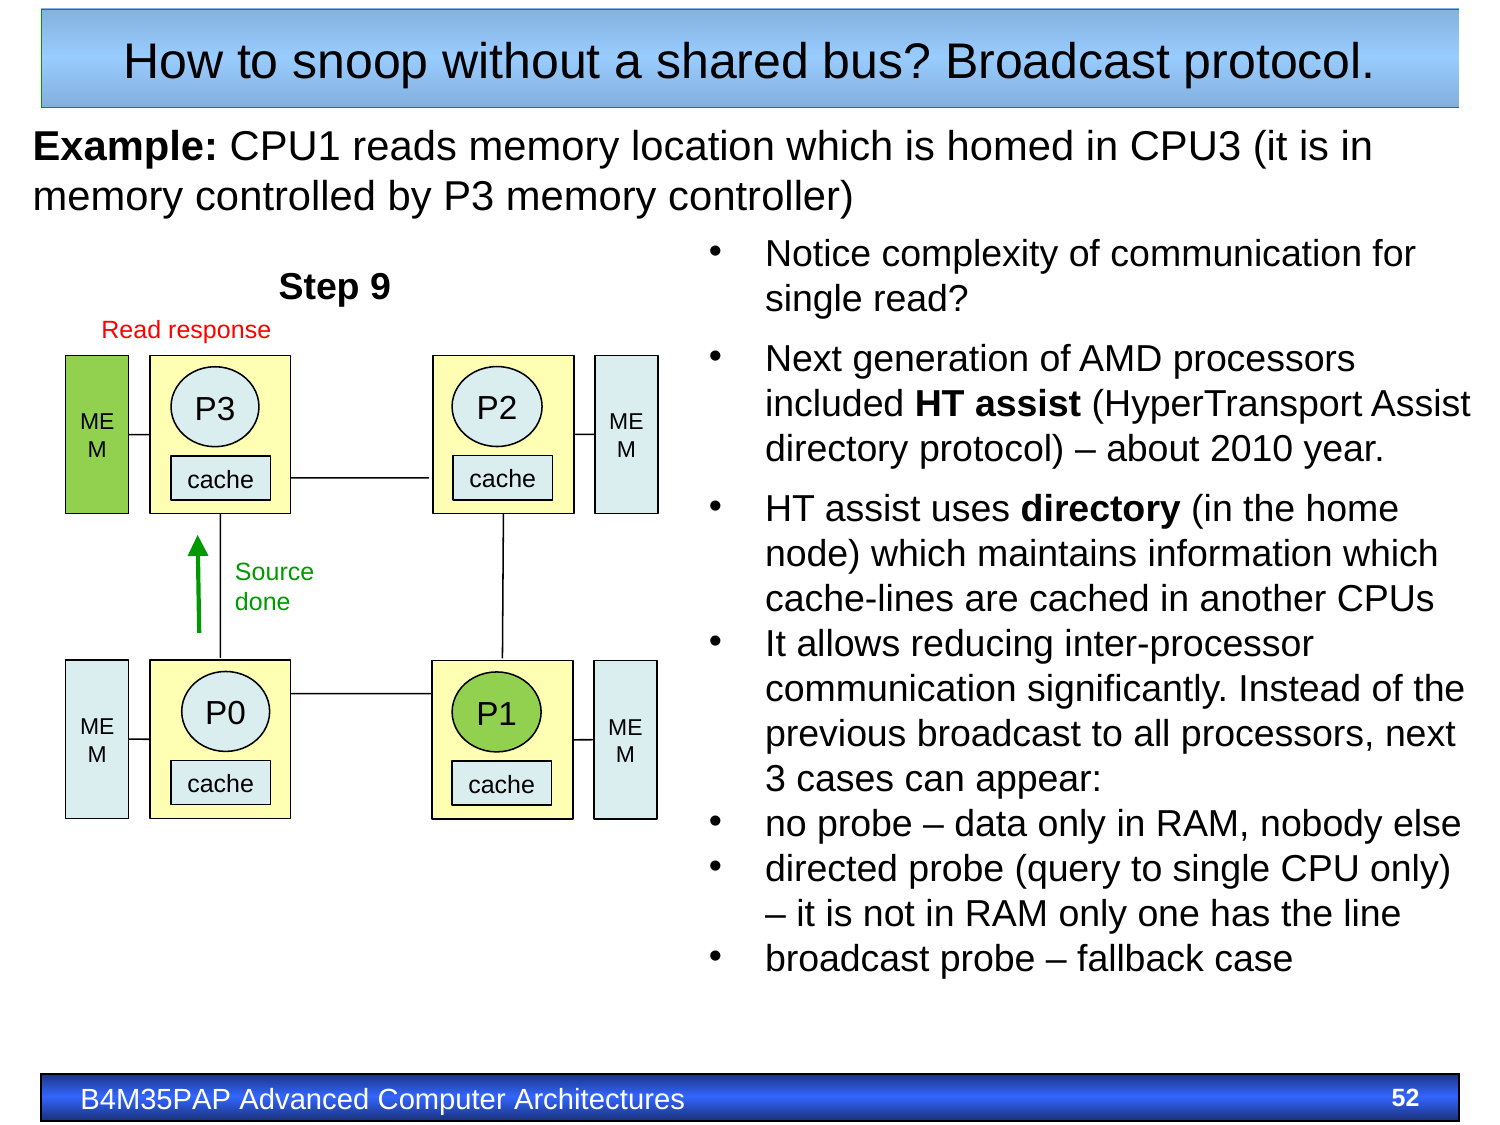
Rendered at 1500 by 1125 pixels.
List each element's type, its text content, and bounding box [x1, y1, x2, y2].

text_box [149, 355, 429, 548]
text_box MEM [65, 660, 129, 819]
text_box P2 [452, 366, 543, 447]
text_box cache [170, 455, 271, 501]
text_box Step 9 [263, 258, 407, 316]
text_box cache [170, 760, 271, 805]
text_box Read response [86, 306, 290, 352]
text_box Notice complexity of communication for single read? Next generation of AMD processors included HT assist (HyperTransport Assist directory protocol) – about 2010 year. HT assist uses directory (in the home node) which maintains information which cache-lines are cached in another CPUs It allows reducing inter-processor communication significantly. Instead of the previous broadcast to all processors, next 3 cases can appear: no probe – data only in RAM, nobody else directed probe (query to single CPU only) – it is not in RAM only one has the line broadcast probe – fallback case [694, 233, 1495, 986]
text_box MEM [65, 355, 129, 514]
text_box P1 [452, 671, 542, 752]
text_box Source done [220, 548, 360, 624]
text_box cache [453, 455, 553, 500]
text_box [149, 660, 573, 819]
text_box P0 [181, 671, 270, 752]
text_box MEM [594, 355, 658, 514]
text_box cache [452, 761, 552, 806]
title How to snoop without a shared bus? Broadcast protocol. [41, 8, 1459, 108]
text_box MEM [593, 660, 657, 819]
text_box P3 [171, 366, 259, 447]
text_box [432, 355, 574, 659]
list Example: CPU1 reads memory location which is homed in CPU3 (it is in memory controlled by P3 memory controller) [17, 111, 1500, 233]
